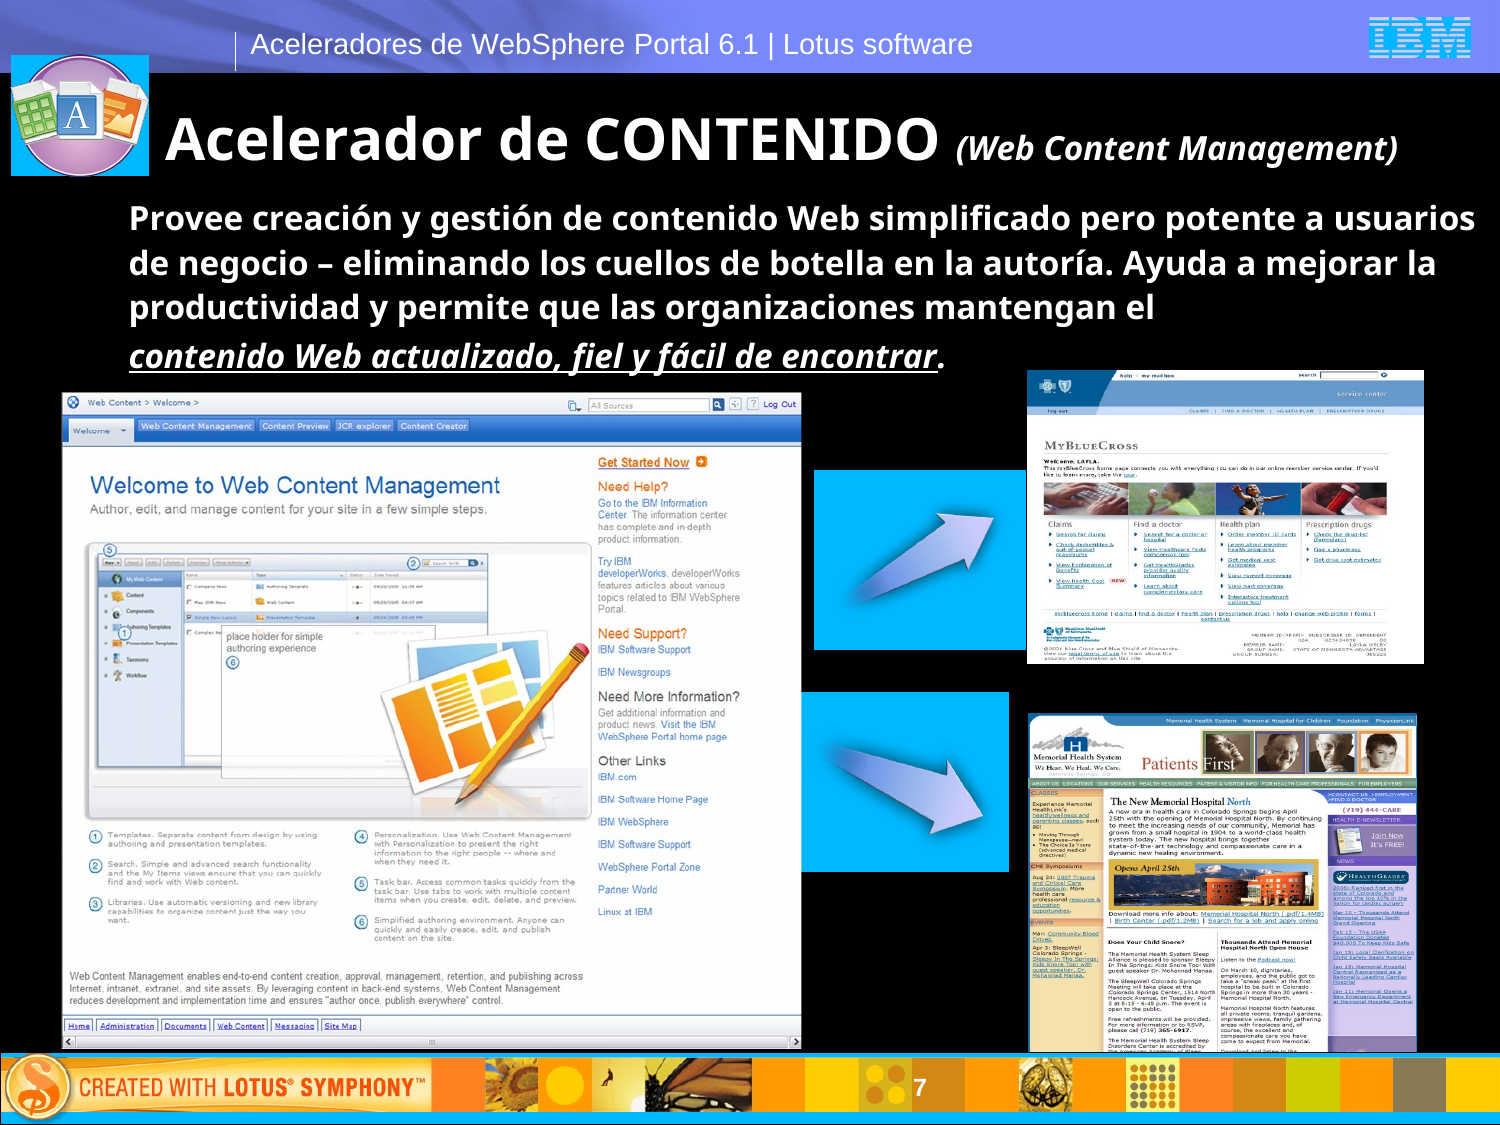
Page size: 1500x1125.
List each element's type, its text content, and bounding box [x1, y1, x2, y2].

text_box Acelerador de CONTENIDO (Web Content Management) [149, 93, 1500, 176]
picture [61, 392, 802, 1049]
picture [830, 746, 982, 833]
picture [1027, 384, 1424, 664]
picture [853, 514, 992, 603]
picture [1, 1053, 1500, 1119]
picture [0, 0, 1500, 177]
picture [1027, 713, 1417, 1052]
text_box Provee creación y gestión de contenido Web simplificado pero potente a usuarios de negocio – eliminando los cuellos de botella en la autoría. Ayuda a mejorar la productividad y permite que las organizaciones mantengan el contenido Web actualizado, fiel y fácil de encontrar. [113, 187, 1500, 384]
